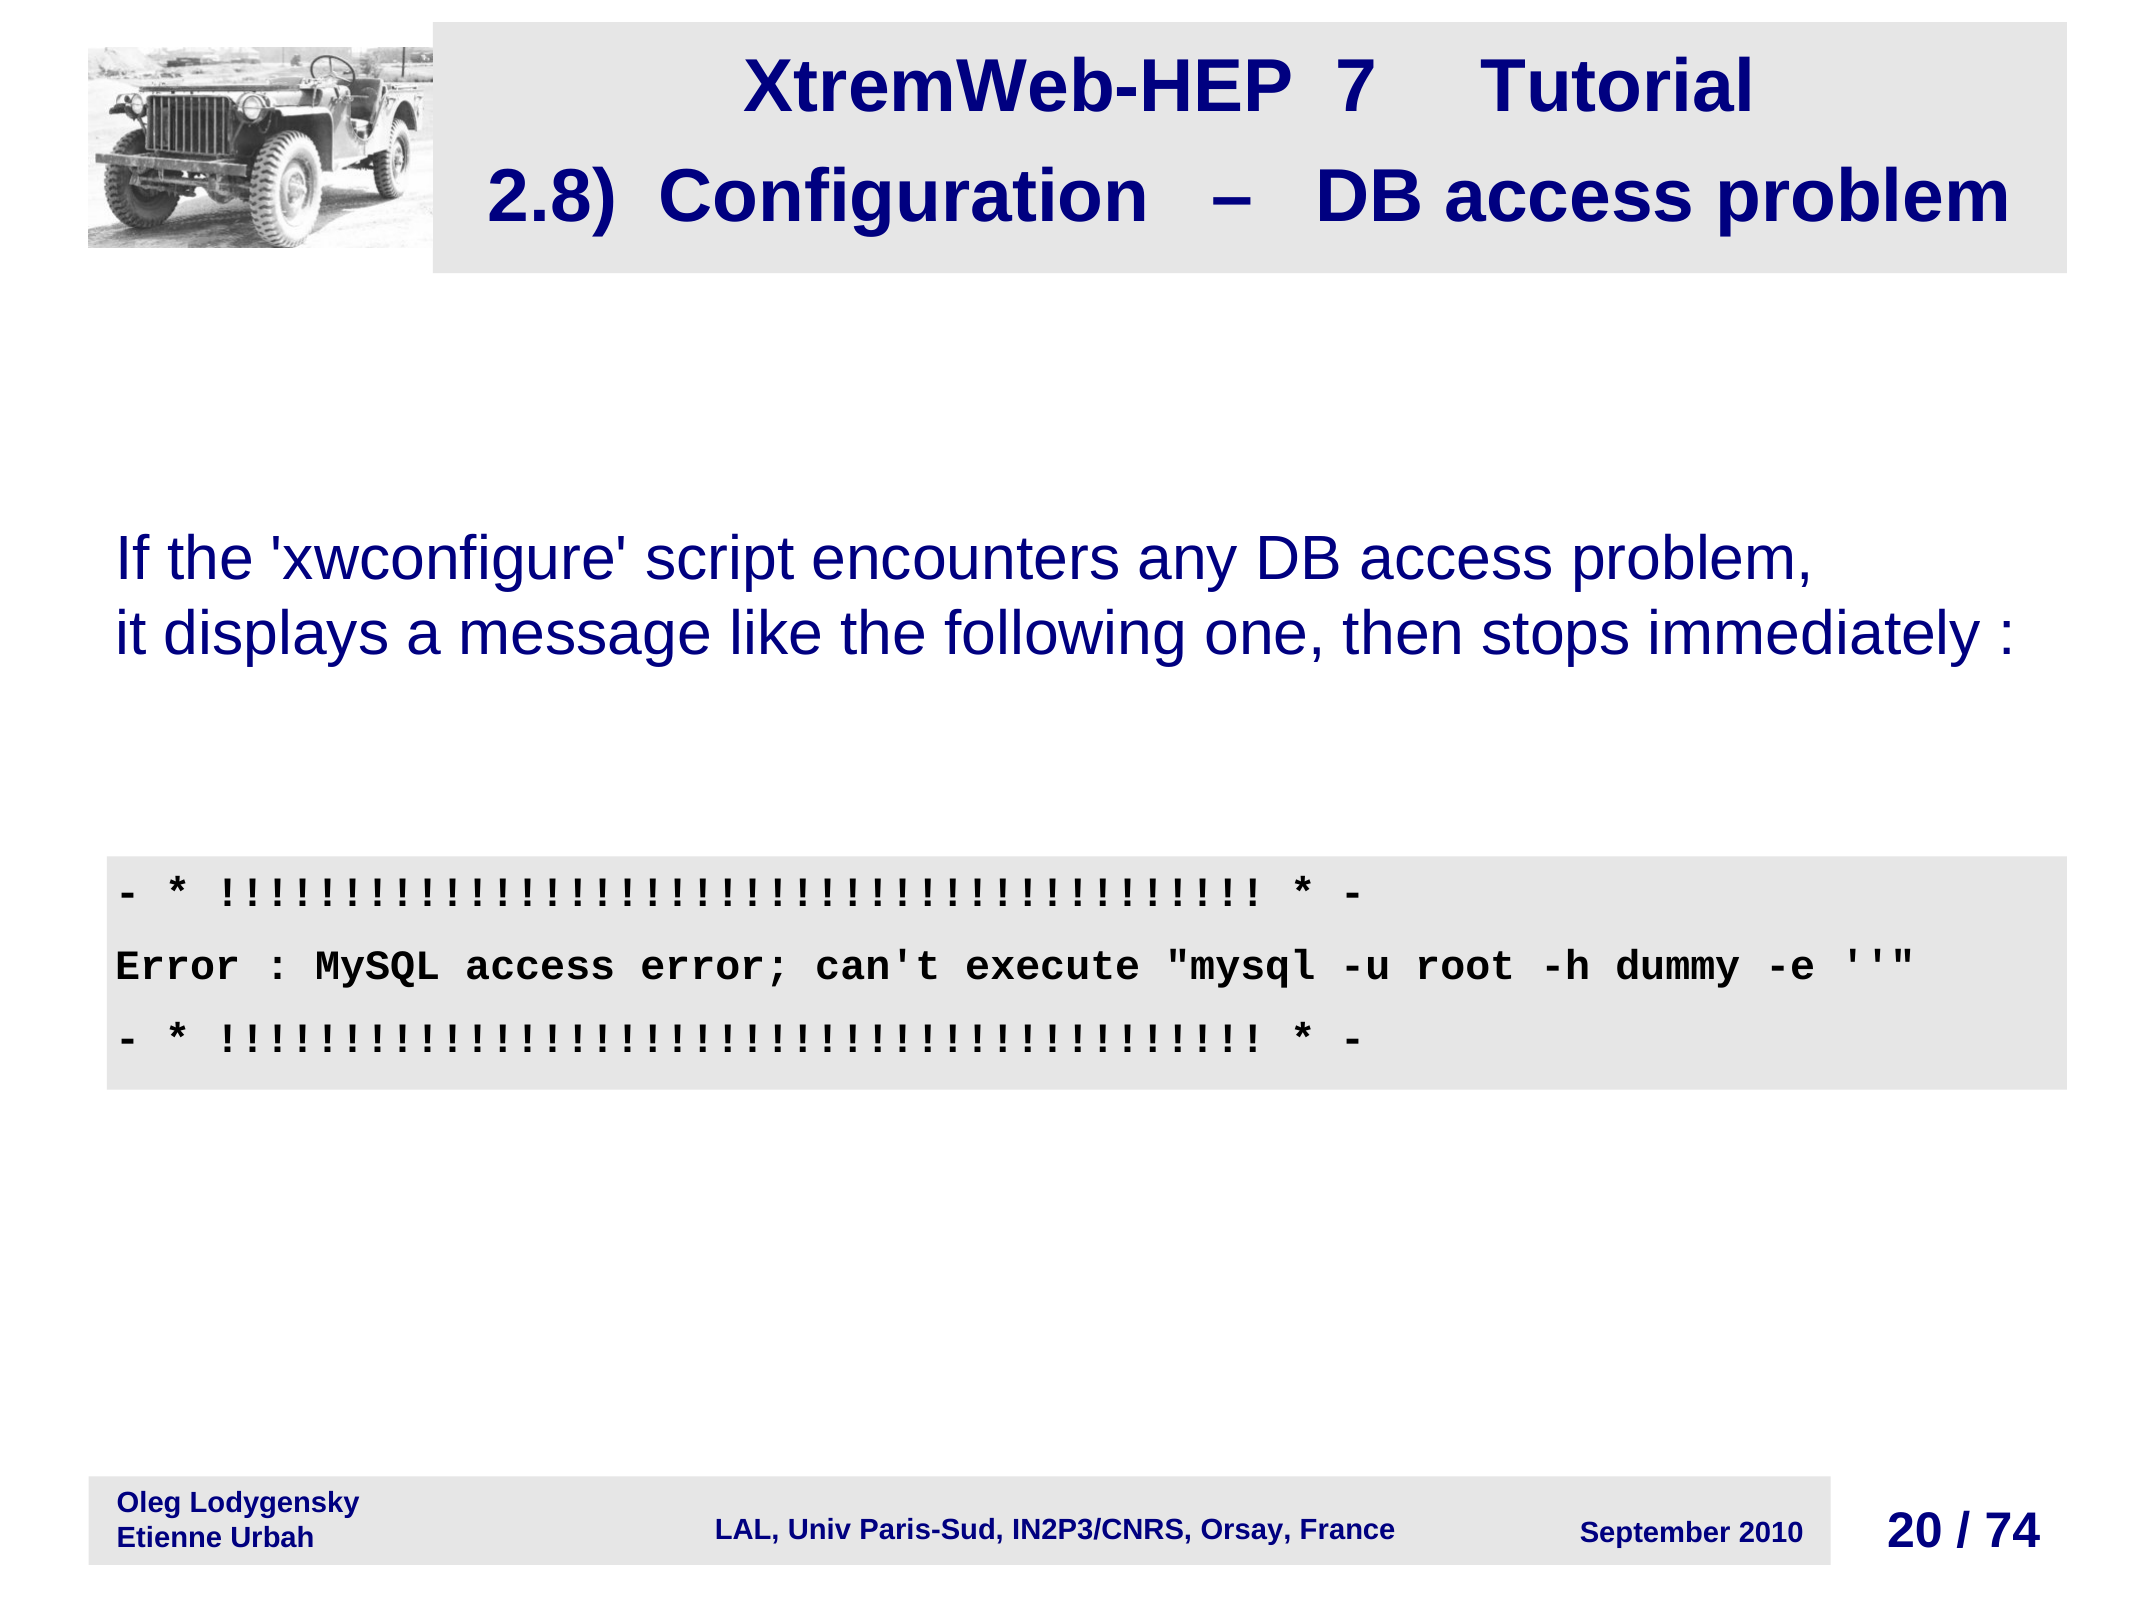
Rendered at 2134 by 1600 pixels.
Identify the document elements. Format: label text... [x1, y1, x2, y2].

list If the 'xwconfigure' script encounters any DB access problem, it displays a message like the following one, then stops immediately : [107, 508, 2067, 709]
picture [88, 47, 433, 248]
list - * !!!!!!!!!!!!!!!!!!!!!!!!!!!!!!!!!!!!!!!!!! * - Error : MySQL access error; can't execute "mysql -u root -h dummy -e ''" - * !!!!!!!!!!!!!!!!!!!!!!!!!!!!!!!!!!!!!!!!!! * - [106, 856, 2067, 1090]
title 2.8) Configuration – DB access problem [442, 118, 2067, 266]
